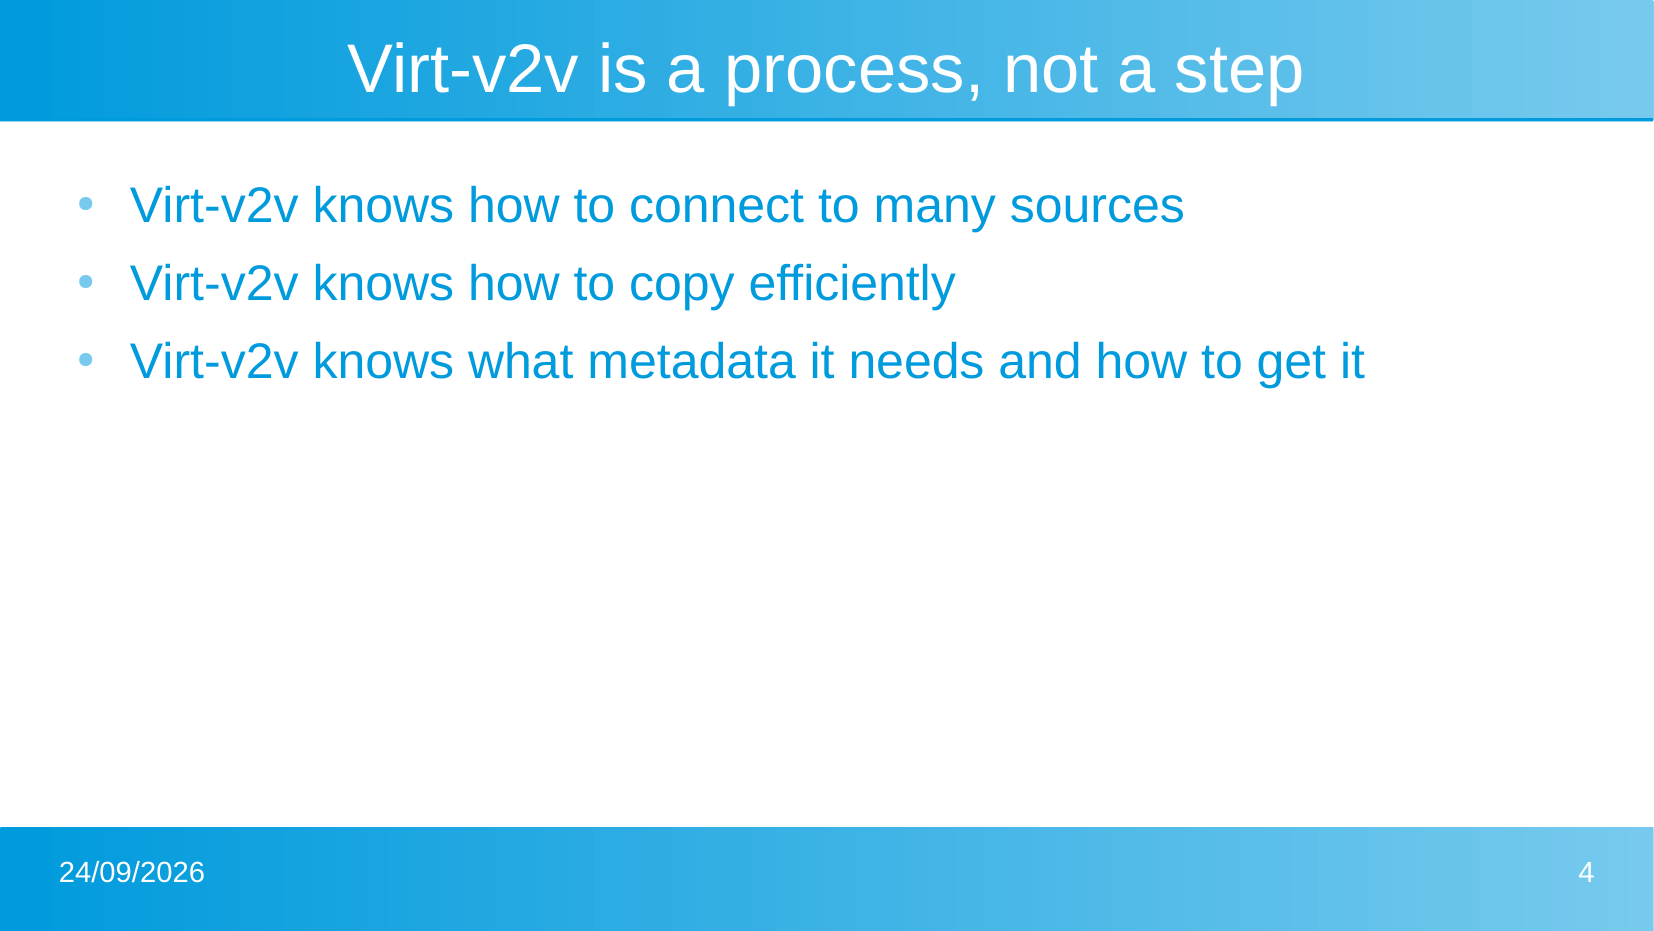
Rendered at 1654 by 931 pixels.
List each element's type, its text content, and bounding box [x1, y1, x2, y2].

title Virt-v2v is a process, not a step [59, 29, 1595, 108]
list Virt-v2v knows how to connect to many sources Virt-v2v knows how to copy efficiently Virt-v2v knows what metadata it needs and how to get it [59, 177, 1595, 768]
